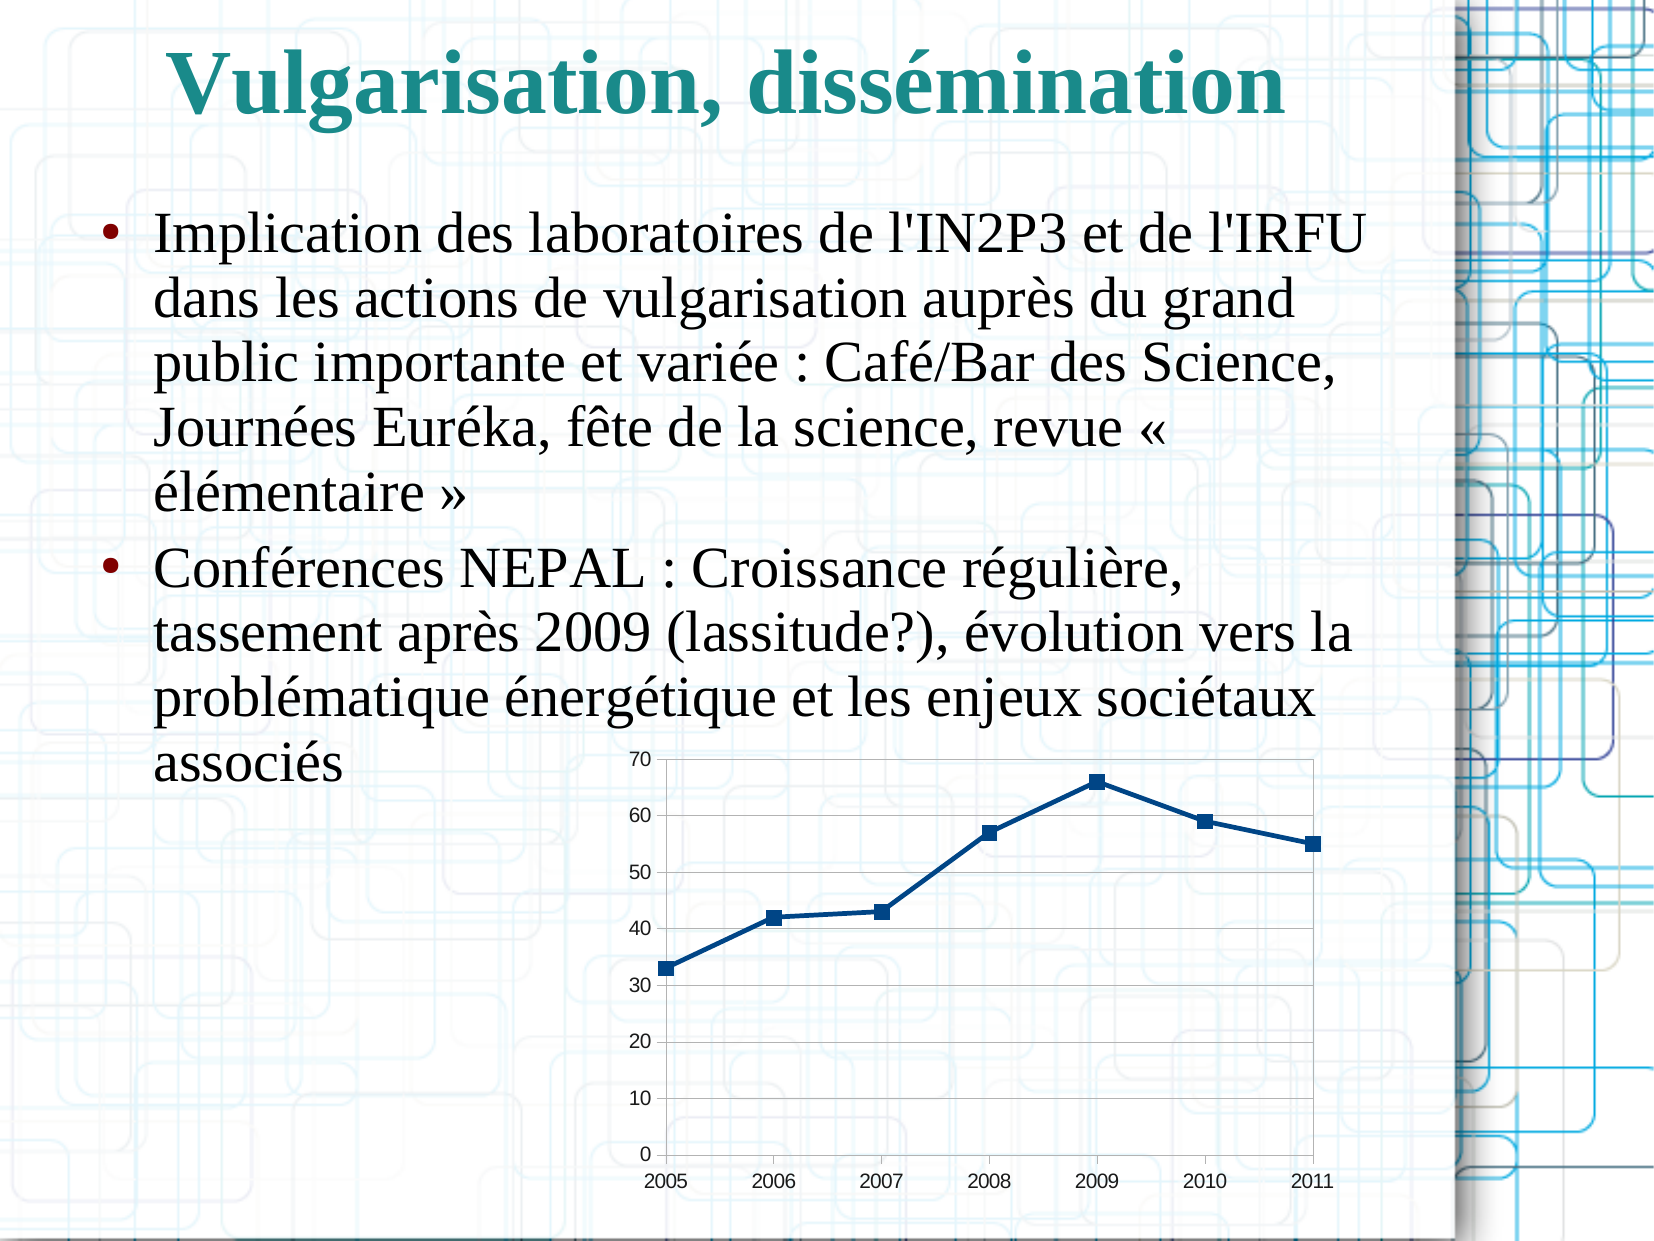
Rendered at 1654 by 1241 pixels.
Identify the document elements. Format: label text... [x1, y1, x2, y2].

list Implication des laboratoires de l'IN2P3 et de l'IRFU dans les actions de vulgarisation auprès du grand public importante et variée : Café/Bar des Science, Journées Euréka, fête de la science, revue « élémentaire » Conférences NEPAL : Croissance régulière, tassement après 2009 (lassitude?), évolution vers la problématique énergétique et les enjeux sociétaux associés [82, 200, 1418, 1223]
picture [0, 0, 1654, 1241]
title Vulgarisation, dissémination [0, 29, 1453, 136]
